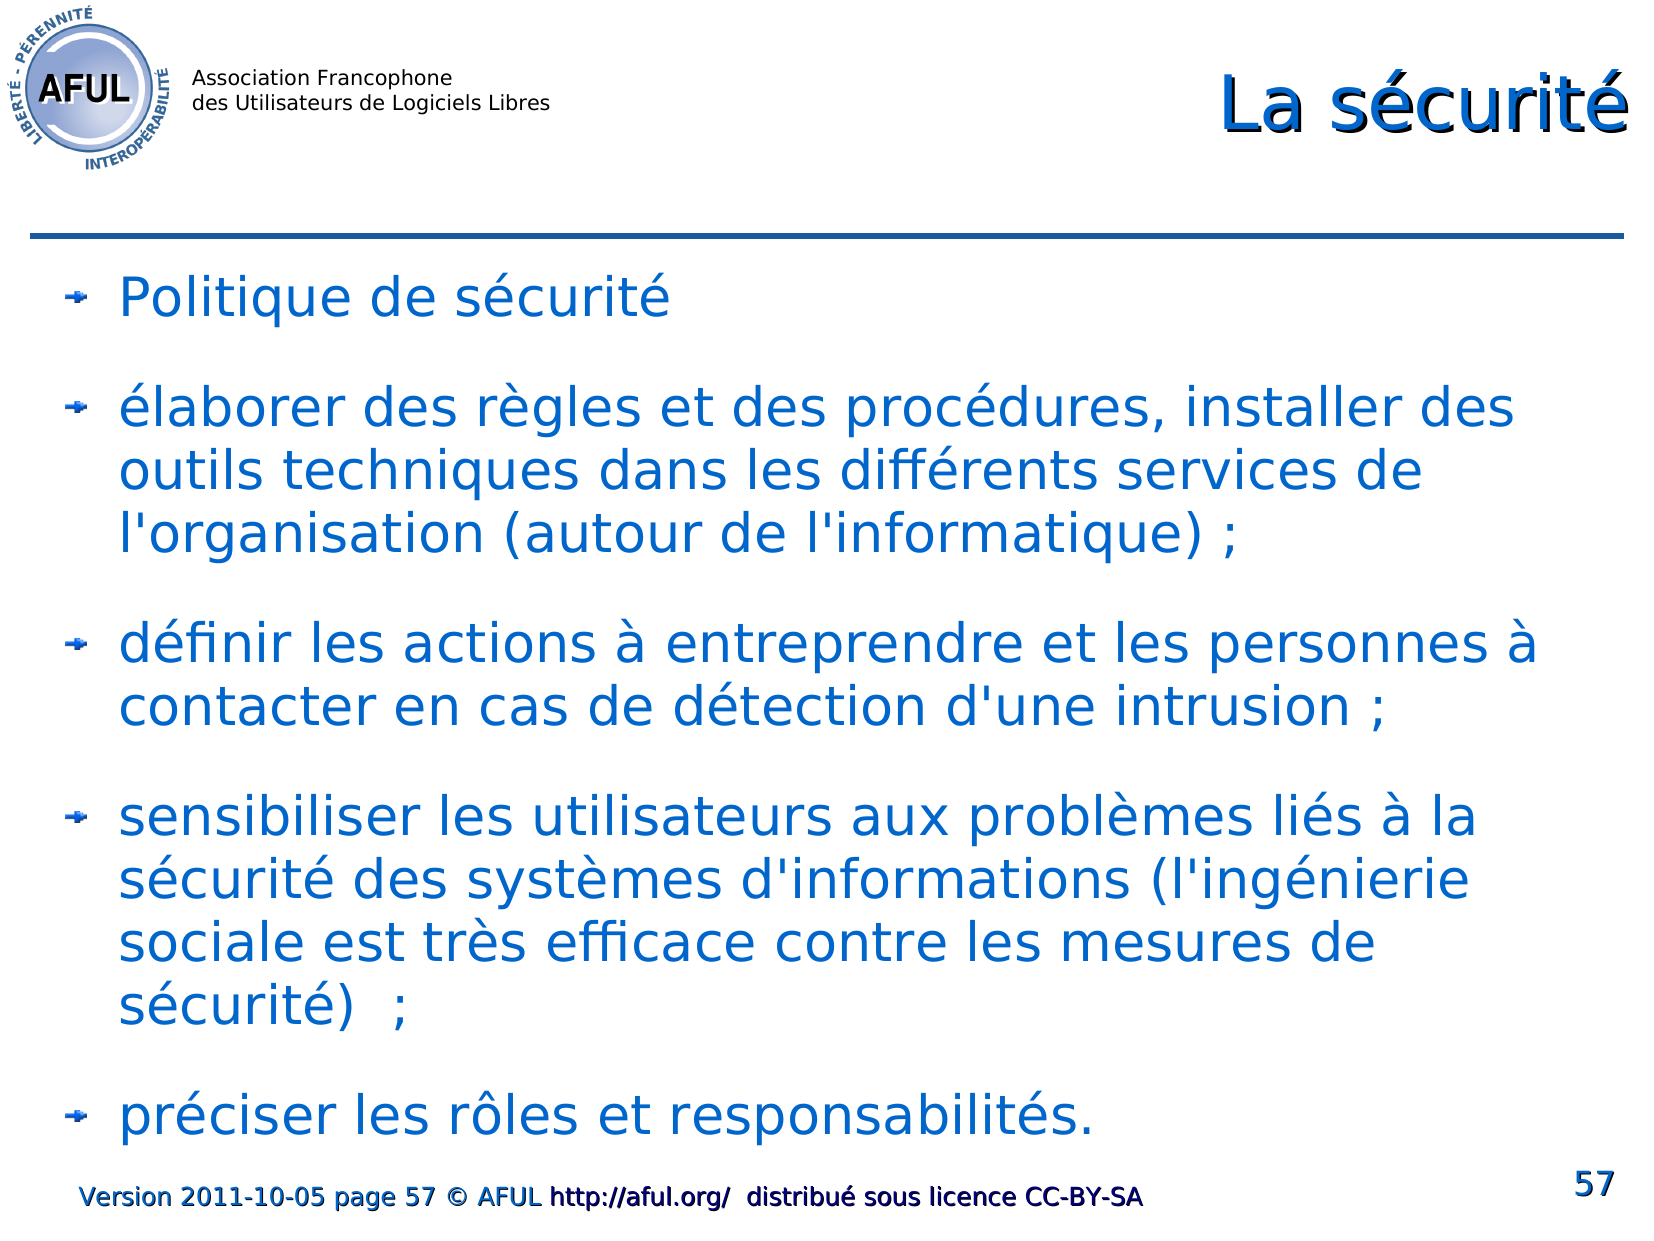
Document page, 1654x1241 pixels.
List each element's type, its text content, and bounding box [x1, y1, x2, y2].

picture [0, 0, 178, 178]
list Politique de sécurité élaborer des règles et des procédures, installer des outils techniques dans les différents services de l'organisation (autour de l'informatique) ; définir les actions à entreprendre et les personnes à contacter en cas de détection d'une intrusion ; sensibiliser les utilisateurs aux problèmes liés à la sécurité des systèmes d'informations (l'ingénierie sociale est très efficace contre les mesures de sécurité) ; préciser les rôles et responsabilités. [47, 265, 1595, 1211]
title La sécurité [507, 0, 1630, 207]
